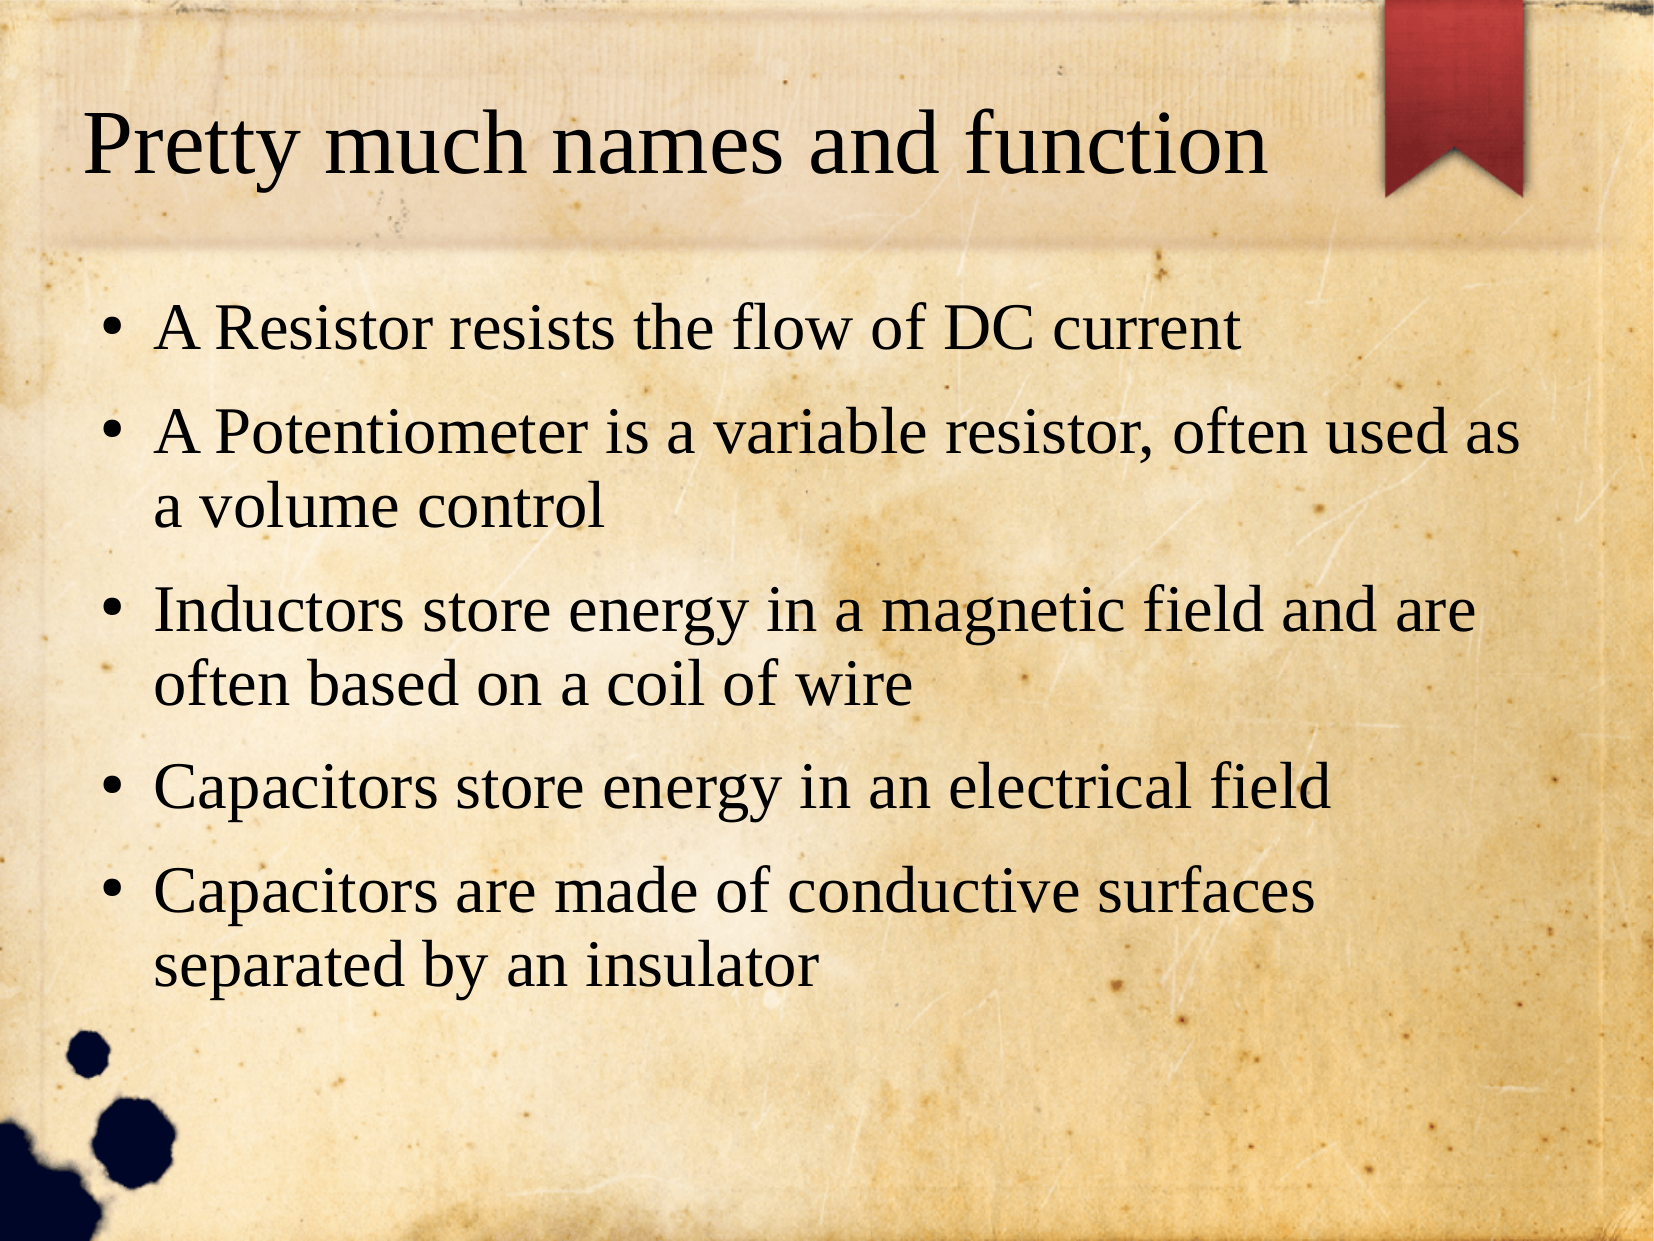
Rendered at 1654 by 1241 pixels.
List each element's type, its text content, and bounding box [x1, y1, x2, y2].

list A Resistor resists the flow of DC current A Potentiometer is a variable resistor, often used as a volume control Inductors store energy in a magnetic field and are often based on a coil of wire Capacitors store energy in an electrical field Capacitors are made of conductive surfaces separated by an insulator [82, 290, 1538, 1010]
picture [0, 0, 1654, 1241]
title Pretty much names and function [82, 49, 1347, 237]
